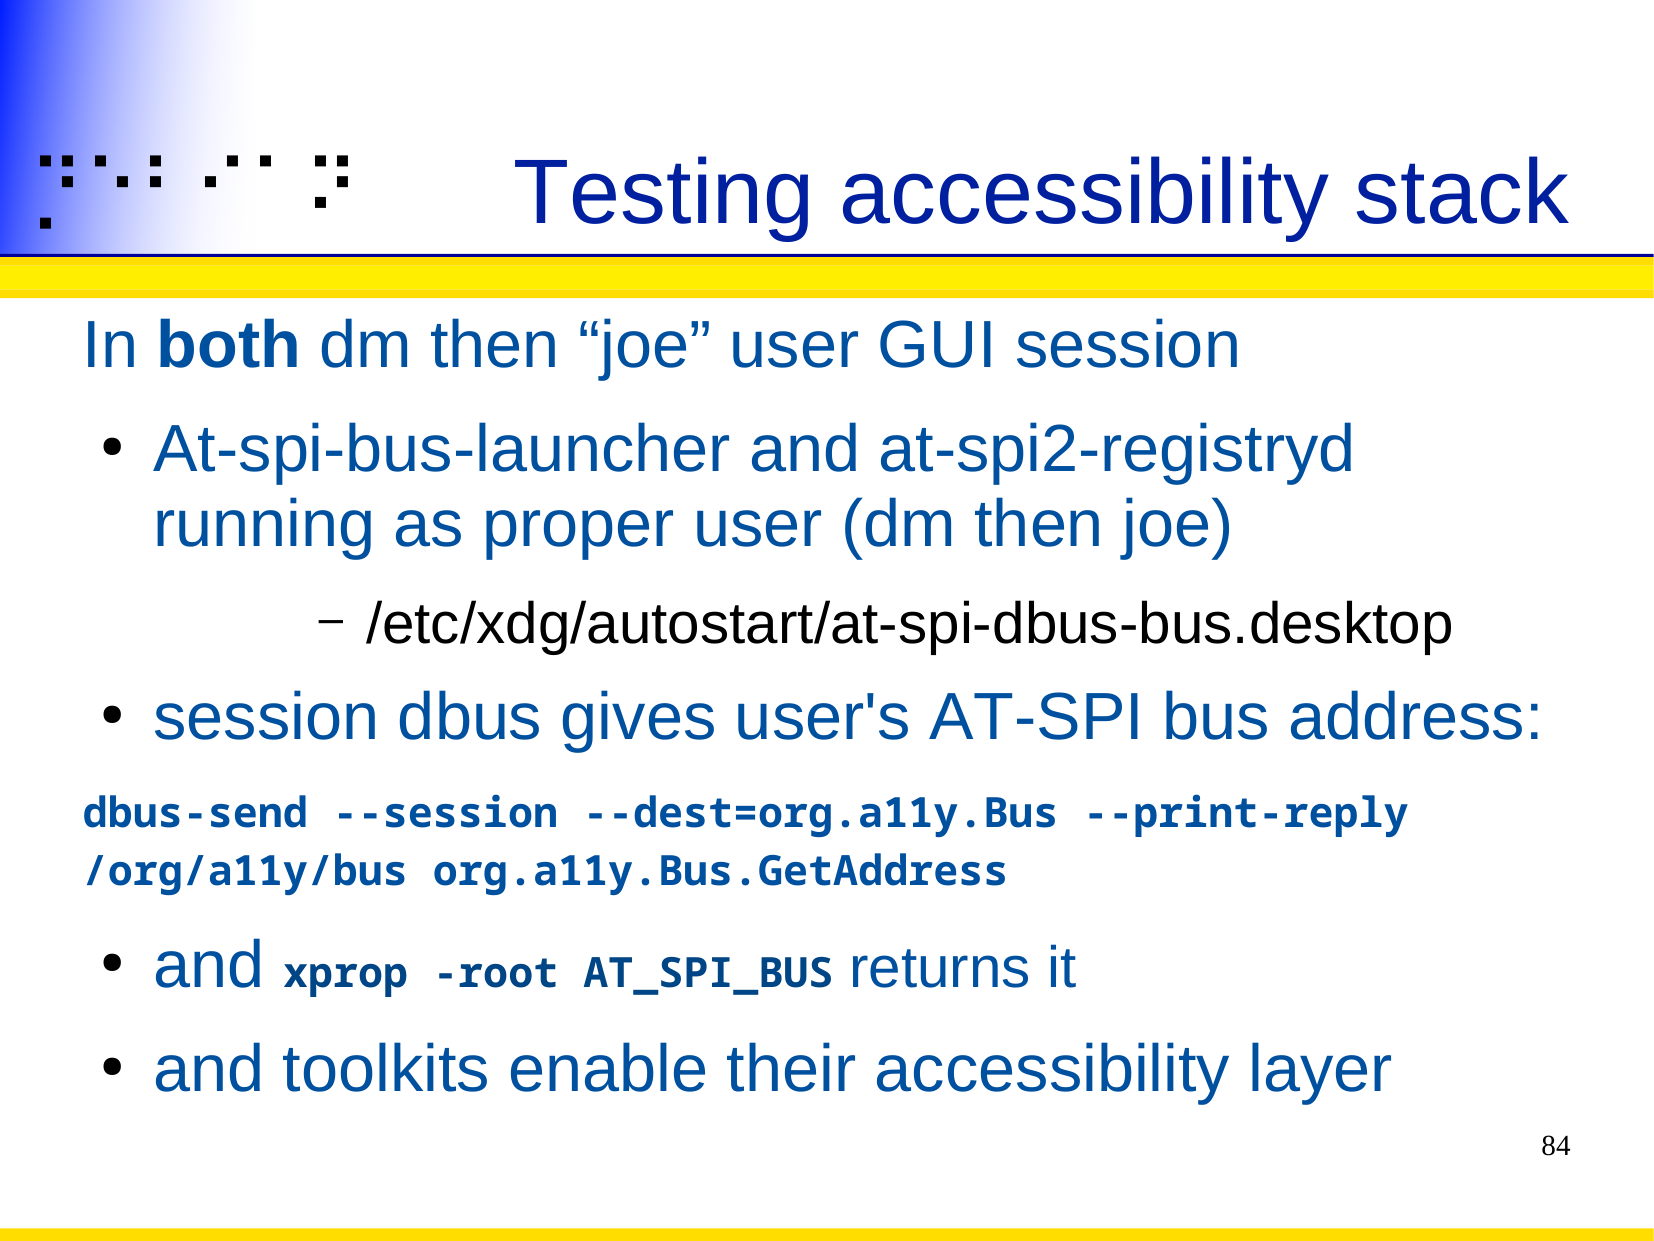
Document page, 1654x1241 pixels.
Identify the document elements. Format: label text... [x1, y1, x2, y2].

list In both dm then “joe” user GUI session At-spi-bus-launcher and at-spi2-registryd running as proper user (dm then joe) /etc/xdg/autostart/at-spi-dbus-bus.desktop session dbus gives user's AT-SPI bus address: dbus-send --session --dest=org.a11y.Bus --print-reply /org/a11y/bus org.a11y.Bus.GetAddress and xprop -root AT_SPI_BUS returns it and toolkits enable their accessibility layer [82, 307, 1571, 1182]
title Testing accessibility stack [372, 126, 1571, 257]
